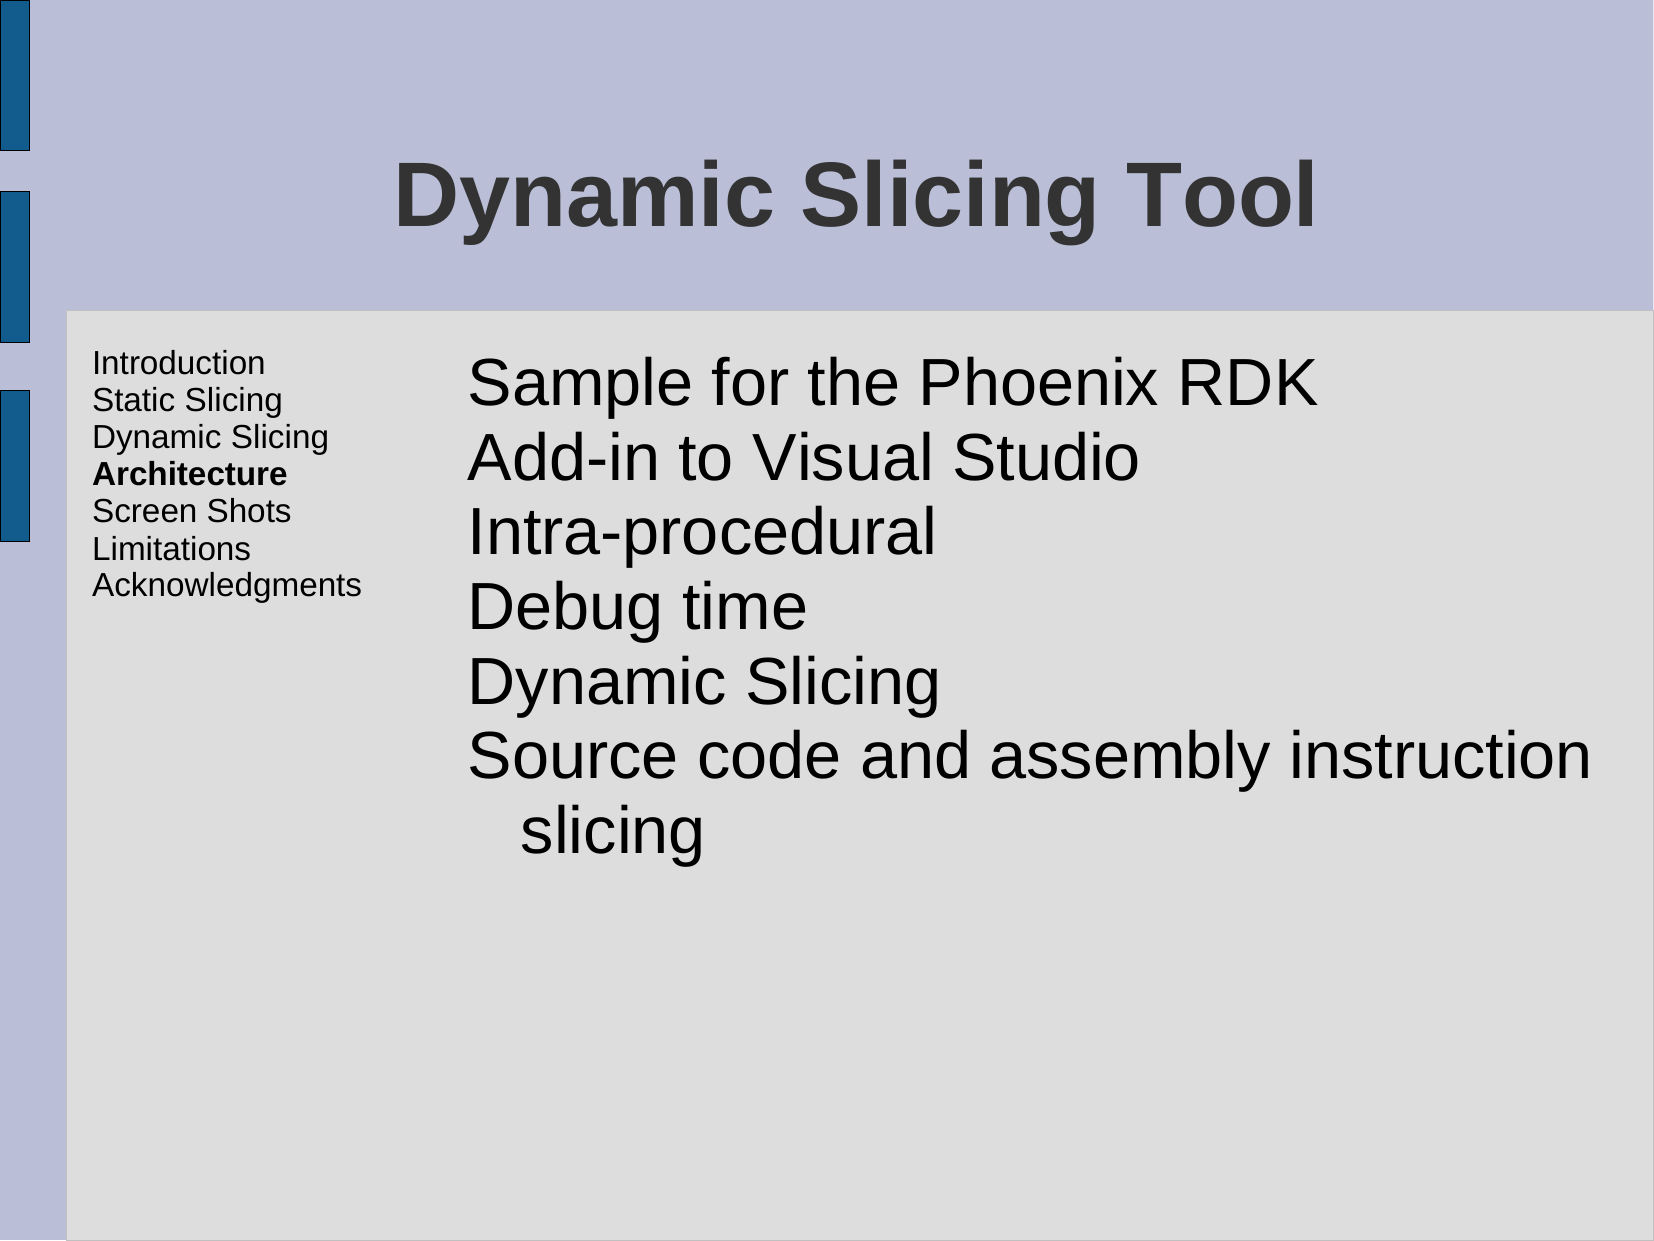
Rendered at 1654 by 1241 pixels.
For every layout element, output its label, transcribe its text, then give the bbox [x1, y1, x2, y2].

list Introduction Static Slicing Dynamic Slicing Architecture Screen Shots Limitations Acknowledgments [74, 344, 403, 1126]
title Dynamic Slicing Tool [121, 91, 1534, 299]
list Sample for the Phoenix RDK Add-in to Visual Studio Intra-procedural Debug time Dynamic Slicing Source code and assembly instruction slicing [450, 344, 1613, 869]
